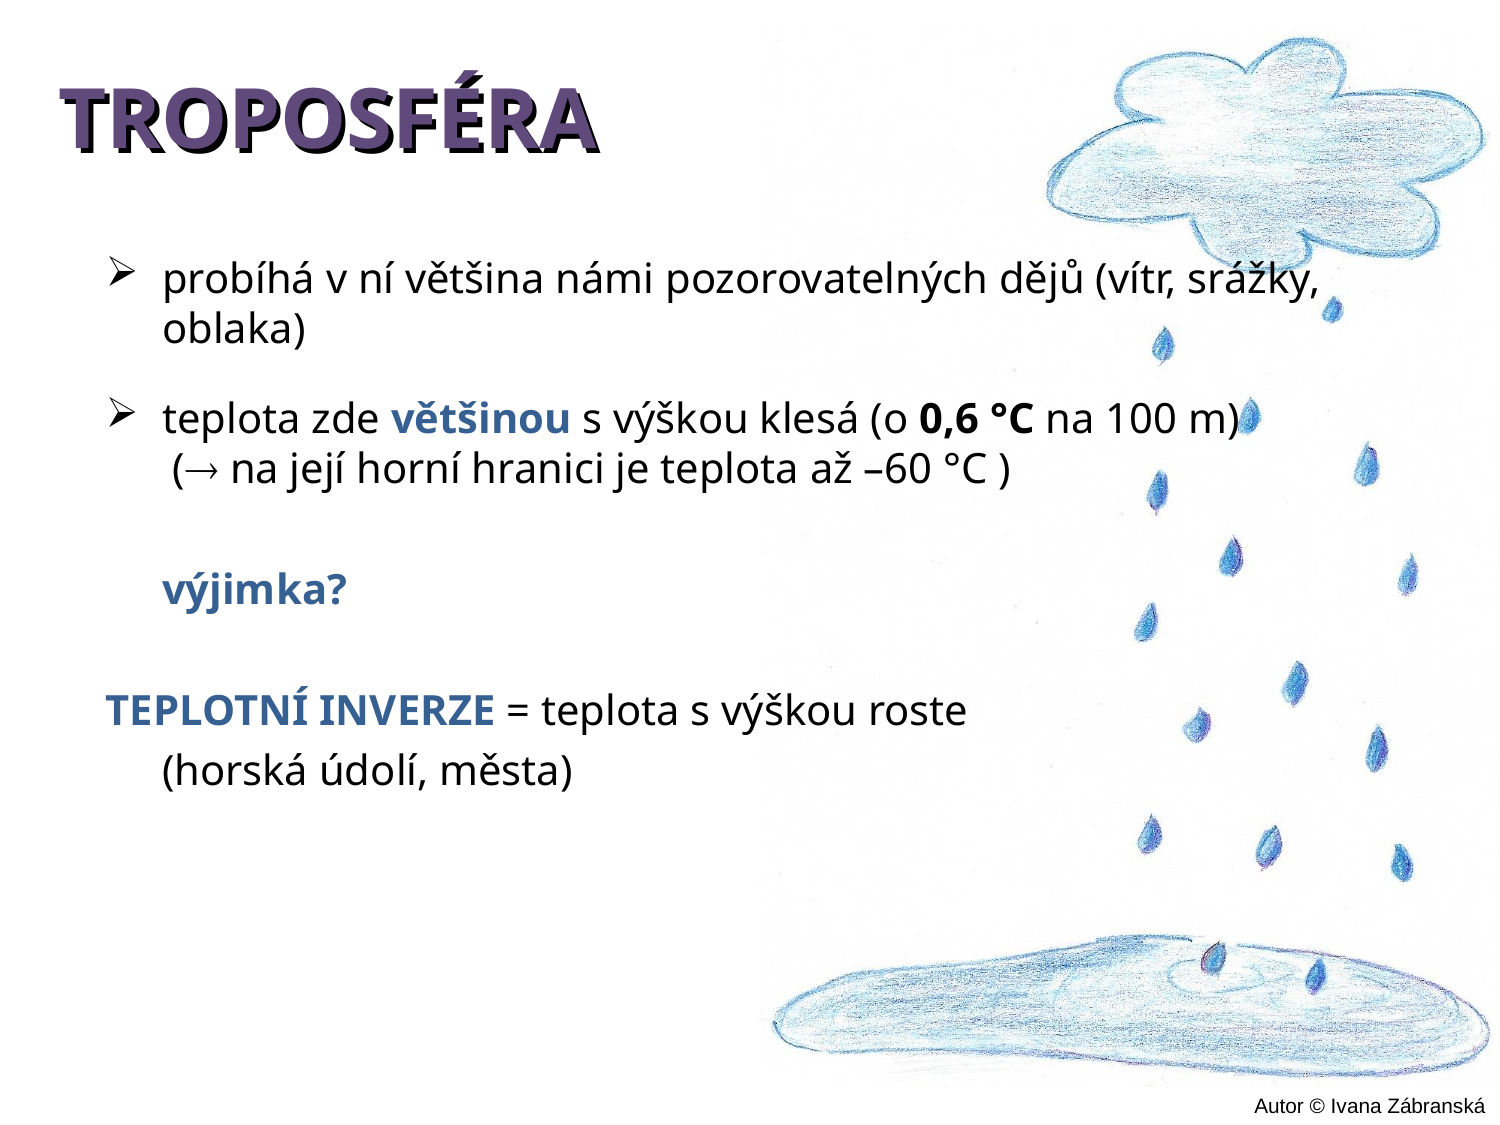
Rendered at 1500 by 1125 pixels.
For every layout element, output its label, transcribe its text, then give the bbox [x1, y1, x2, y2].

text_box Autor © Ivana Zábranská [1239, 1084, 1500, 1125]
picture [759, 23, 1500, 1088]
title TROPOSFÉRA [43, 24, 1240, 207]
list probíhá v ní většina námi pozorovatelných dějů (vítr, srážky, oblaka) teplota zde většinou s výškou klesá (o 0,6 °C na 100 m) ( na její horní hranici je teplota až –60 °C ) výjimka? TEPLOTNÍ INVERZE = teplota s výškou roste (horská údolí, města) [90, 244, 1354, 1080]
